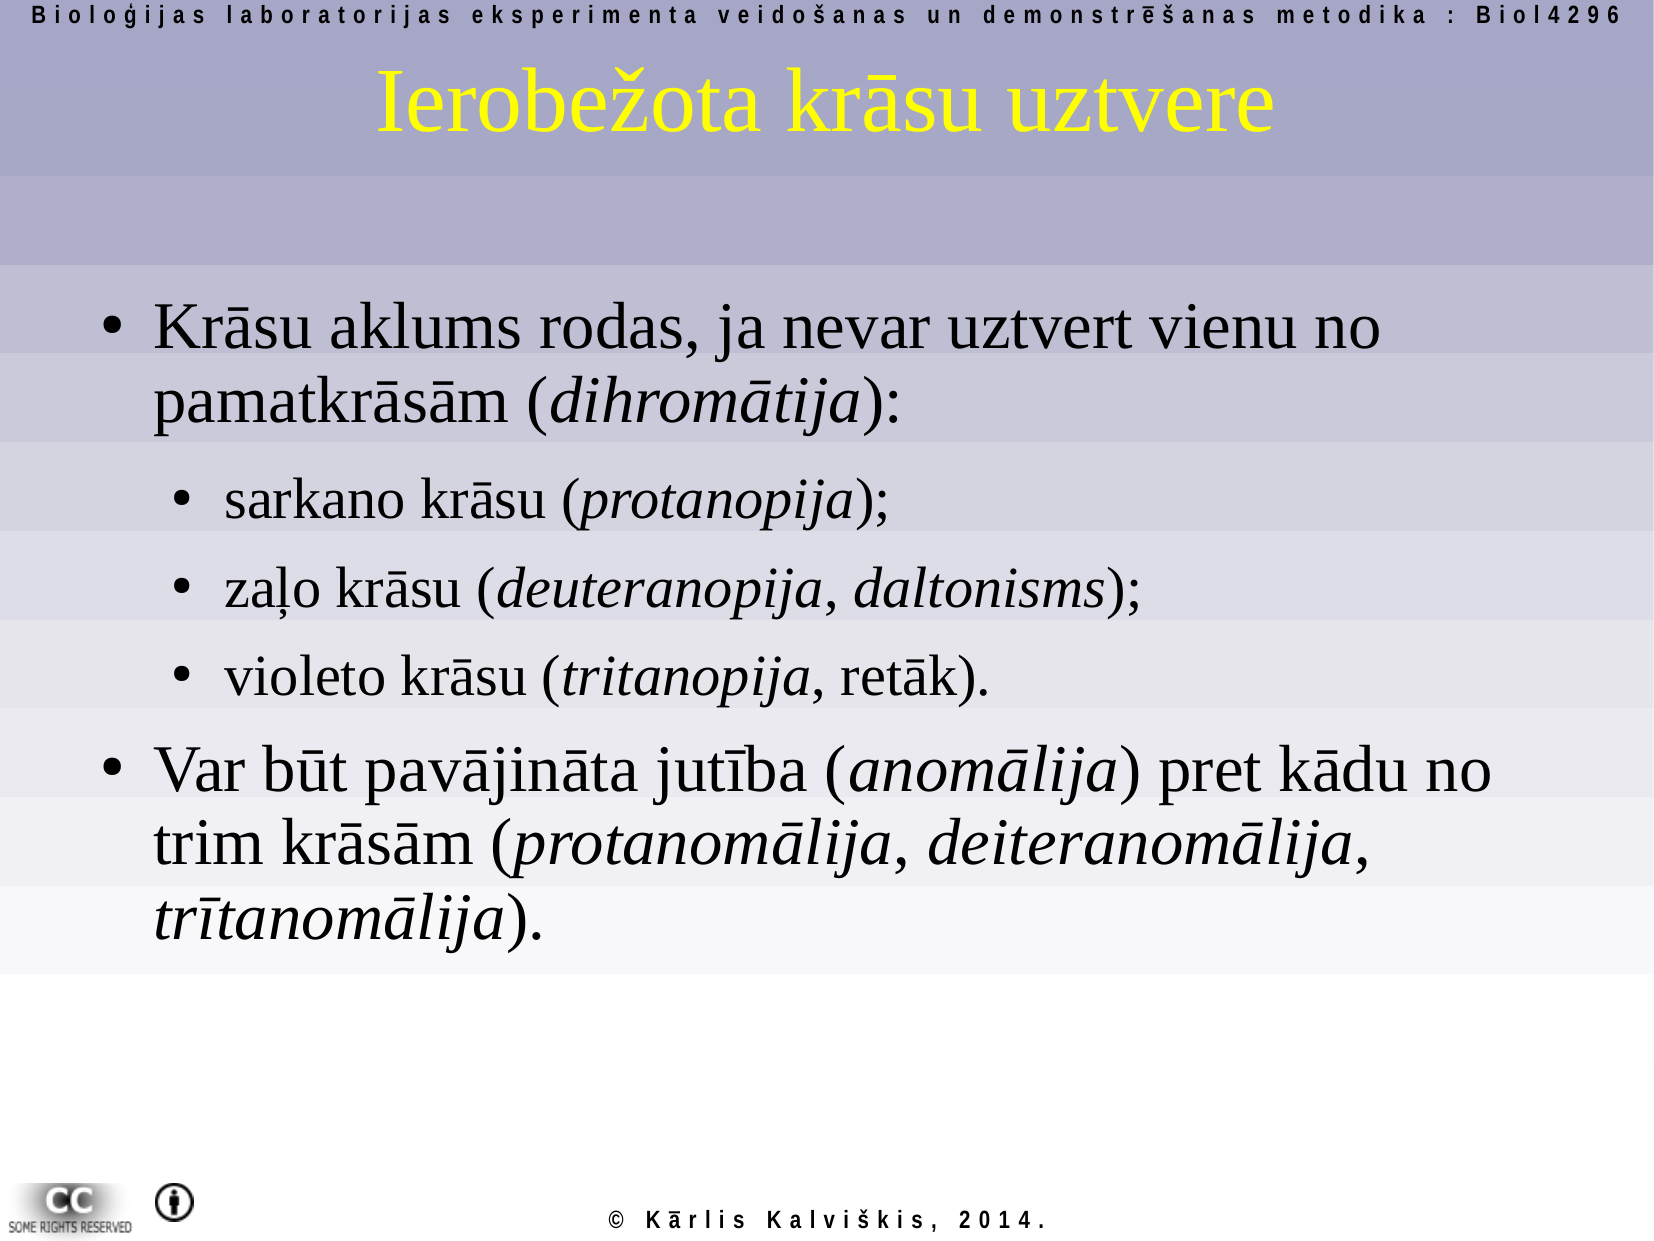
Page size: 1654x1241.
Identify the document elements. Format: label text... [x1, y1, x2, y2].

list Krāsu aklums rodas, ja nevar uztvert vienu no pamatkrāsām (dihromātija): sarkano krāsu (protanopija); zaļo krāsu (deuteranopija, daltonisms); violeto krāsu (tritanopija, retāk). Var būt pavājināta jutība (anomālija) pret kādu no trim krāsām (protanomālija, deiteranomālija, trītanomālija). [82, 289, 1571, 1113]
title Ierobežota krāsu uztvere [29, 49, 1625, 296]
picture [0, 0, 1654, 1241]
